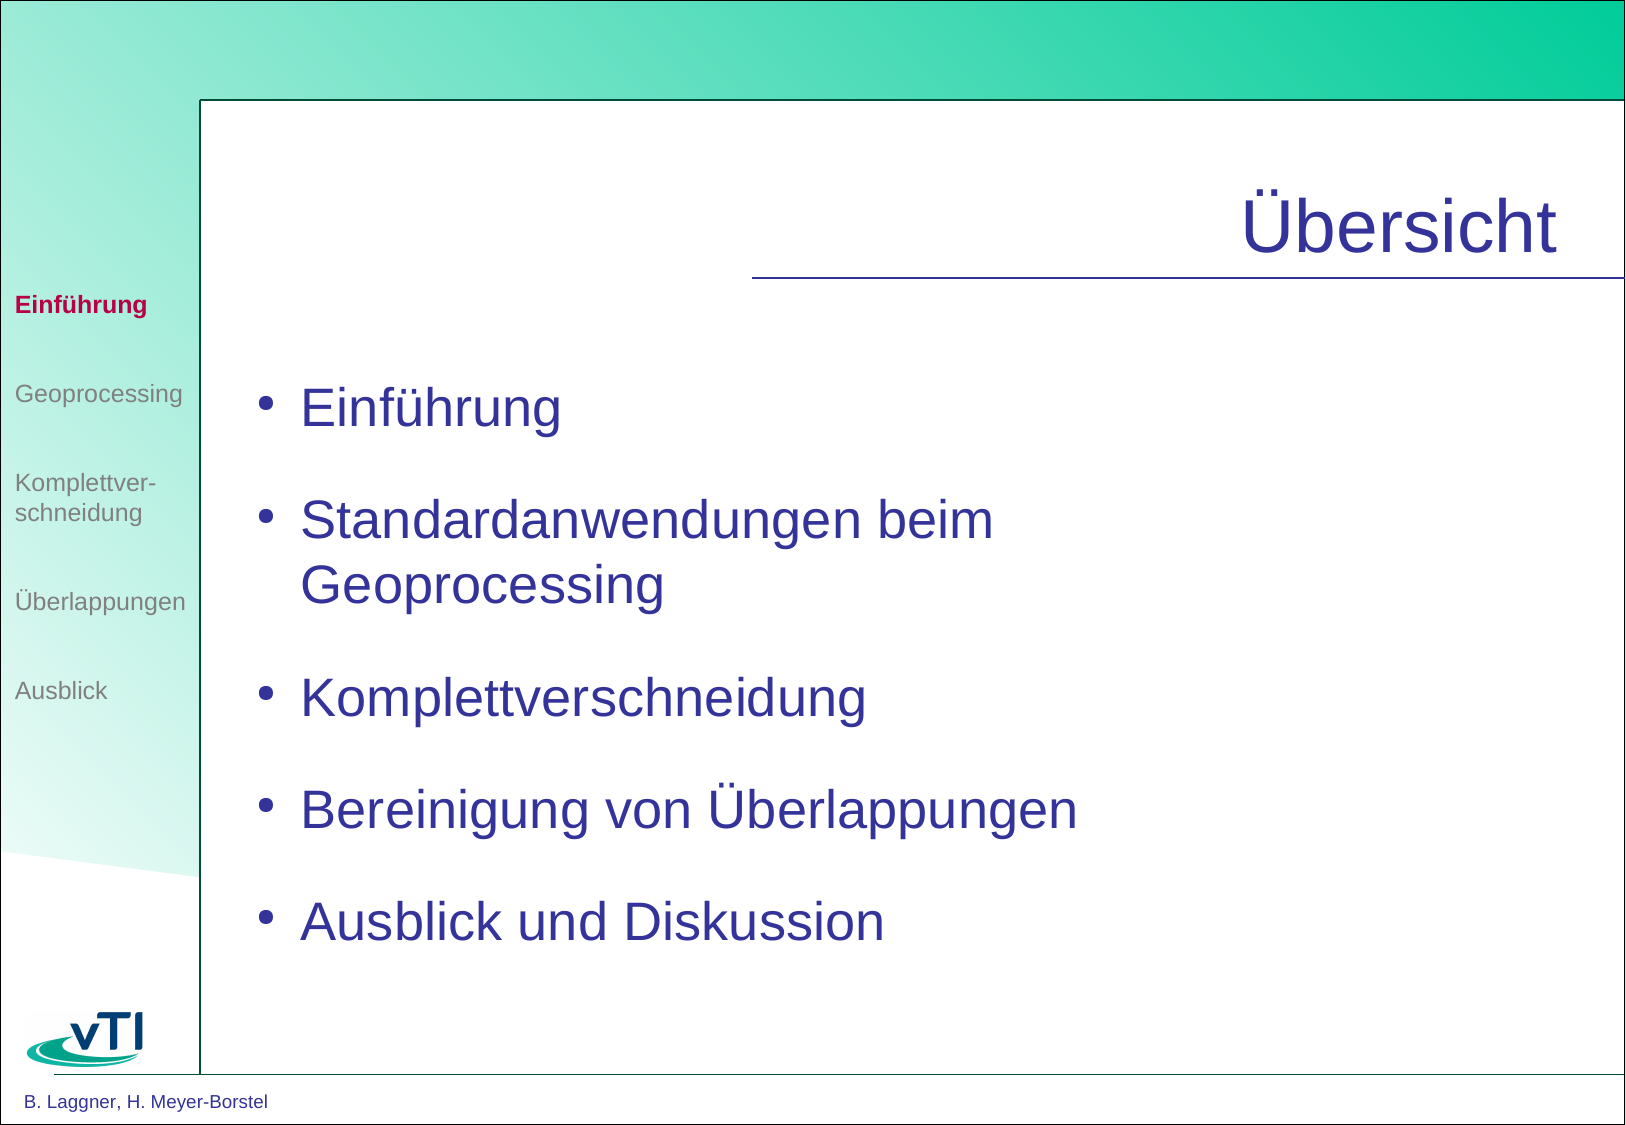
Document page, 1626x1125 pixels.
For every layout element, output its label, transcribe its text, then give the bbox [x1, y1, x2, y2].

text_box Einführung Standardanwendungen beim Geoprocessing Komplettverschneidung Bereinigung von Überlappungen Ausblick und Diskussion [241, 253, 1350, 1042]
picture [26, 1011, 145, 1068]
text_box Einführung Geoprocessing Komplettver-schneidung Überlappungen Ausblick [0, 280, 224, 747]
text_box Übersicht [1191, 170, 1573, 276]
